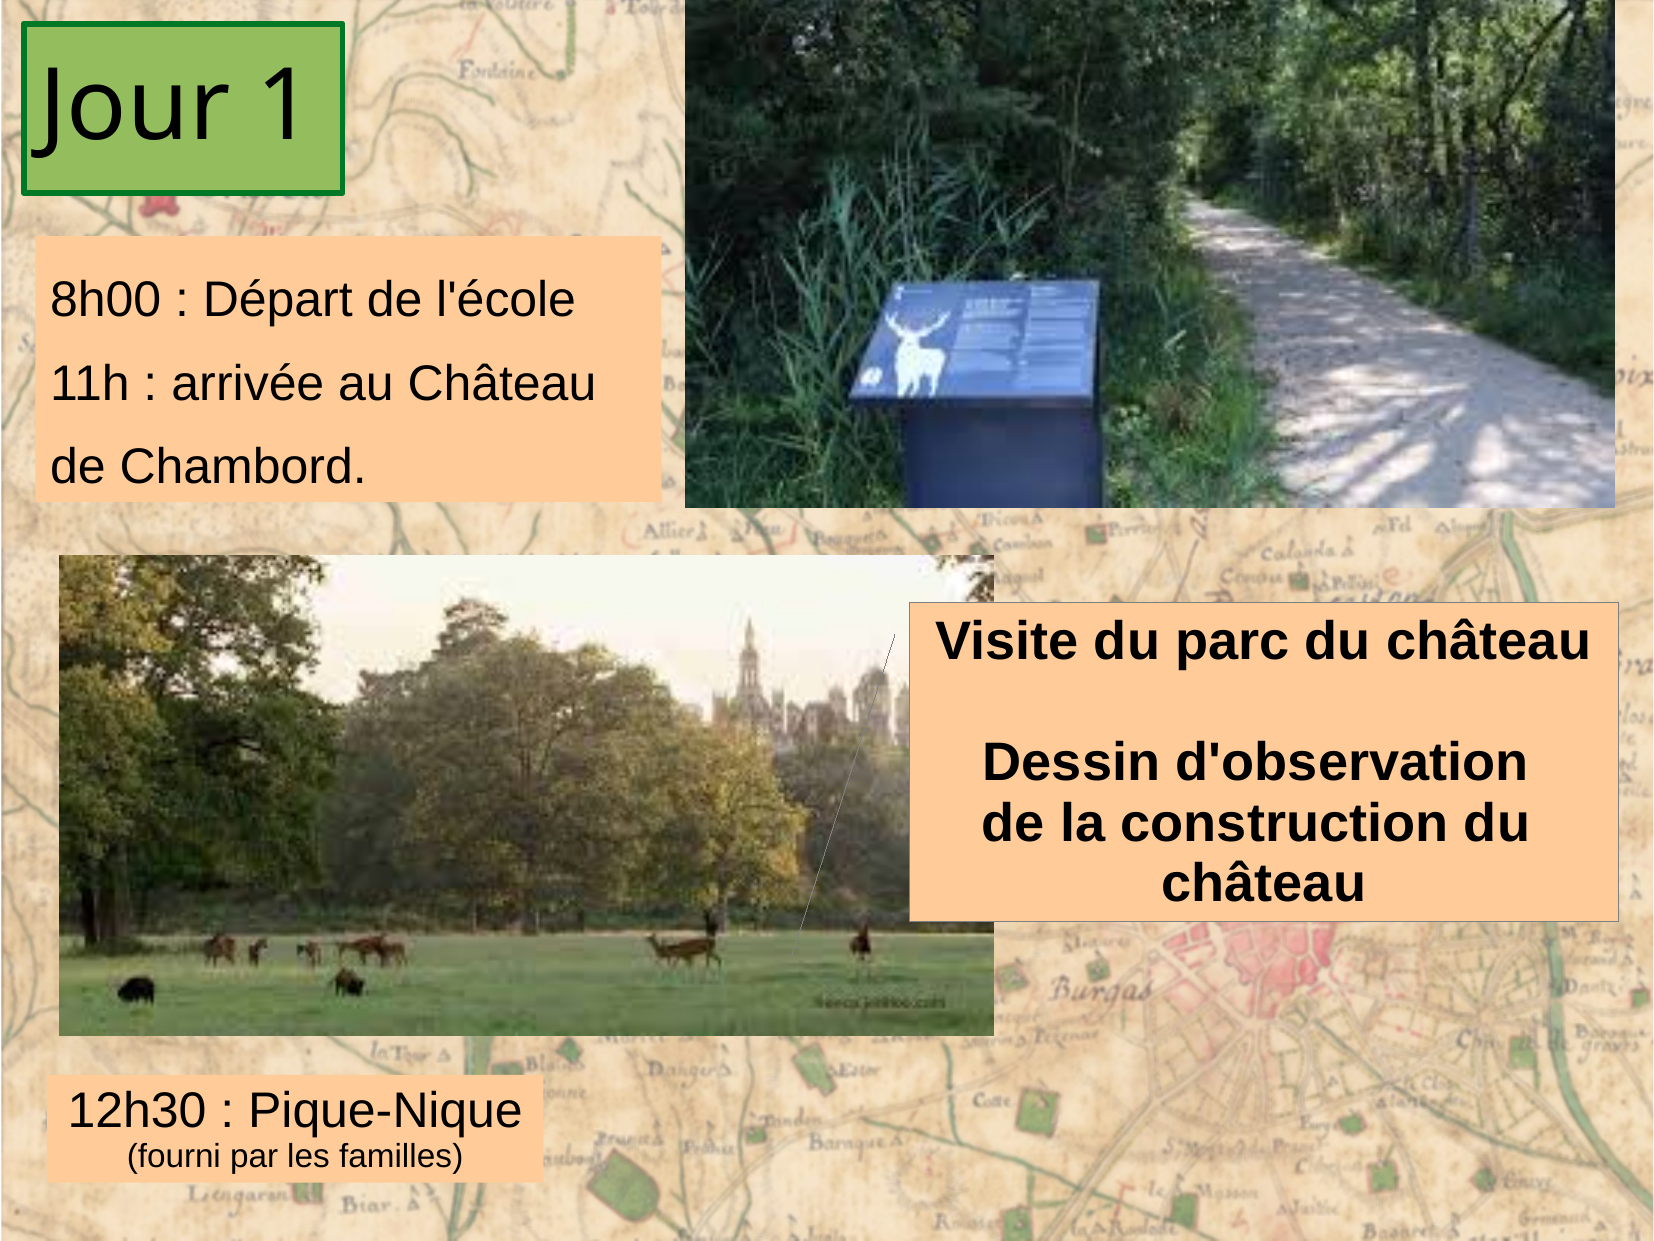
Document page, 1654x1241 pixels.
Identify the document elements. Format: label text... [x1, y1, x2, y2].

picture [0, 0, 1654, 1241]
text_box 12h30 : Pique-Nique (fourni par les familles) [47, 1074, 544, 1183]
text_box Visite du parc du château Dessin d'observation de la construction du château [909, 602, 1618, 921]
text_box Jour 1 [23, 23, 343, 193]
text_box 8h00 : Départ de l'école 11h : arrivée au Château de Chambord. [35, 236, 662, 475]
